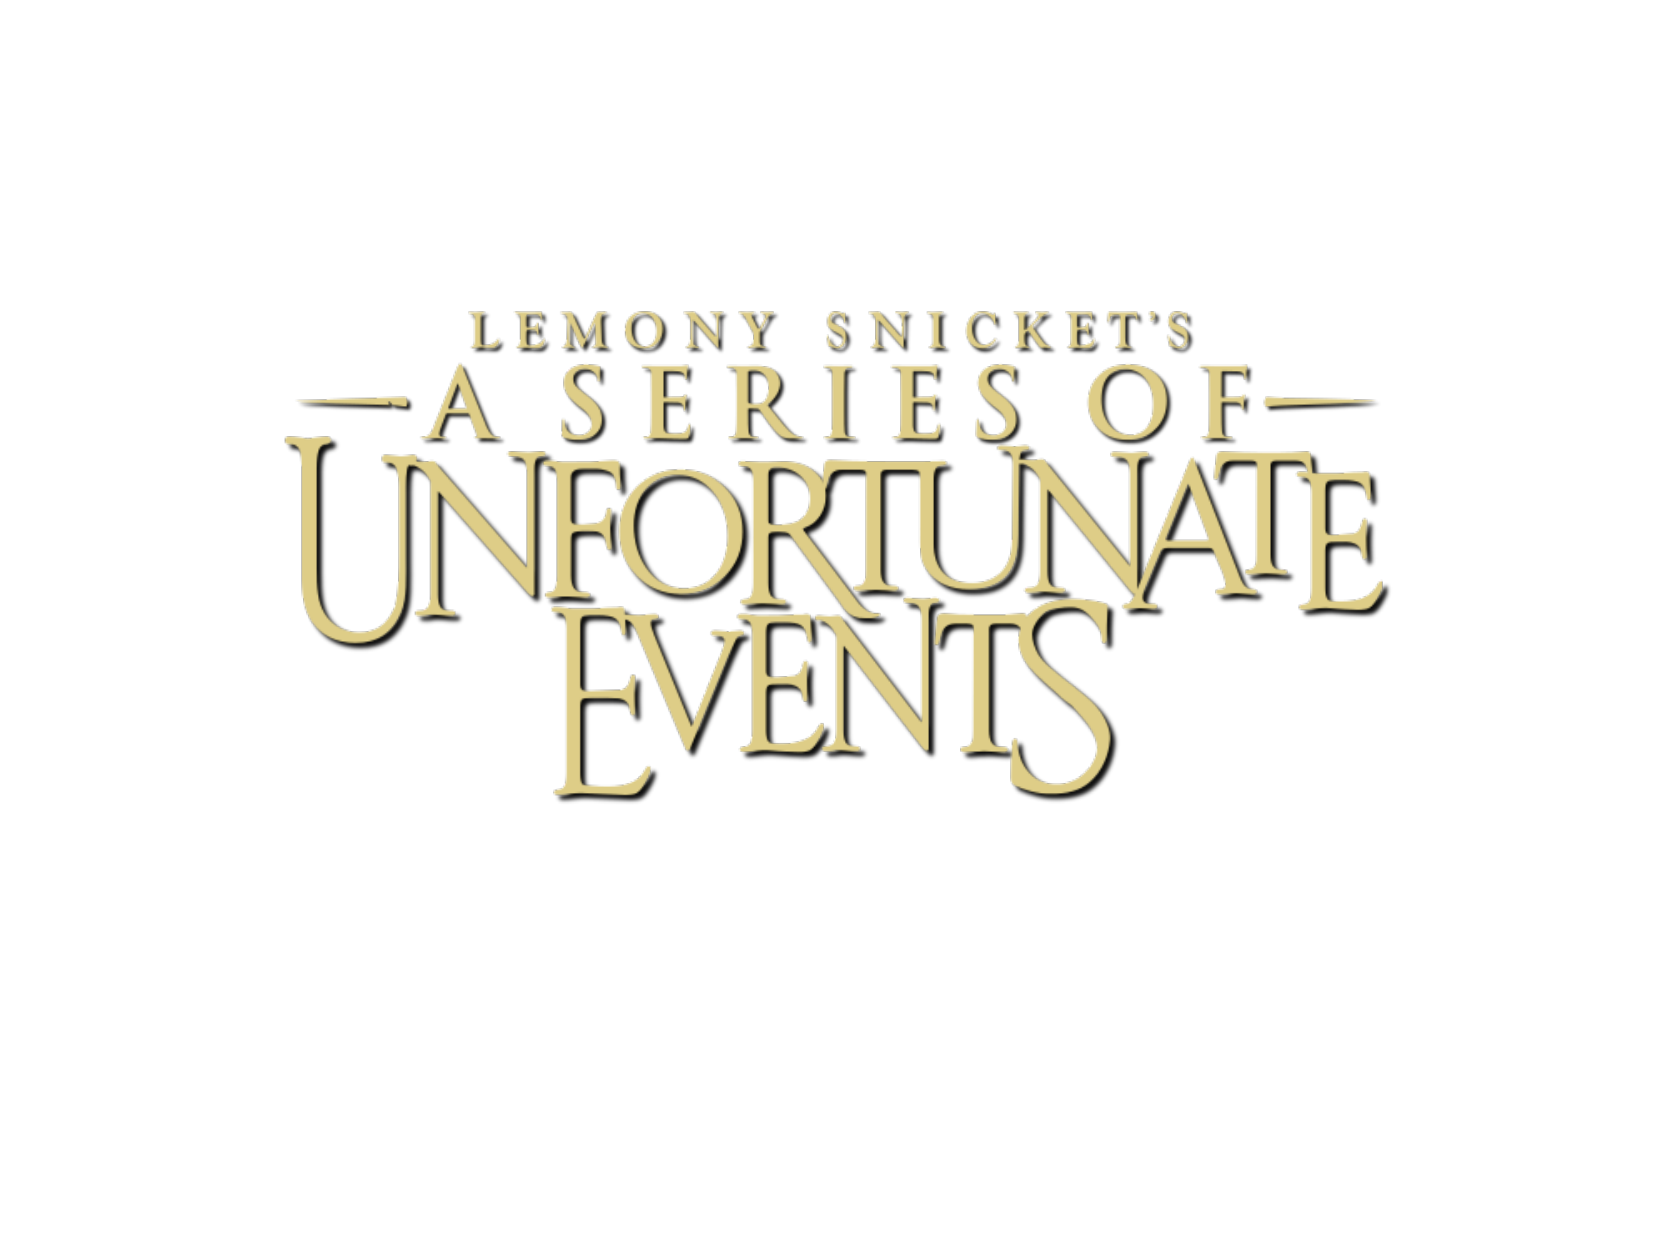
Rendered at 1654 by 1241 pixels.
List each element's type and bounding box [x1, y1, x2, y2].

picture [167, 295, 1501, 812]
